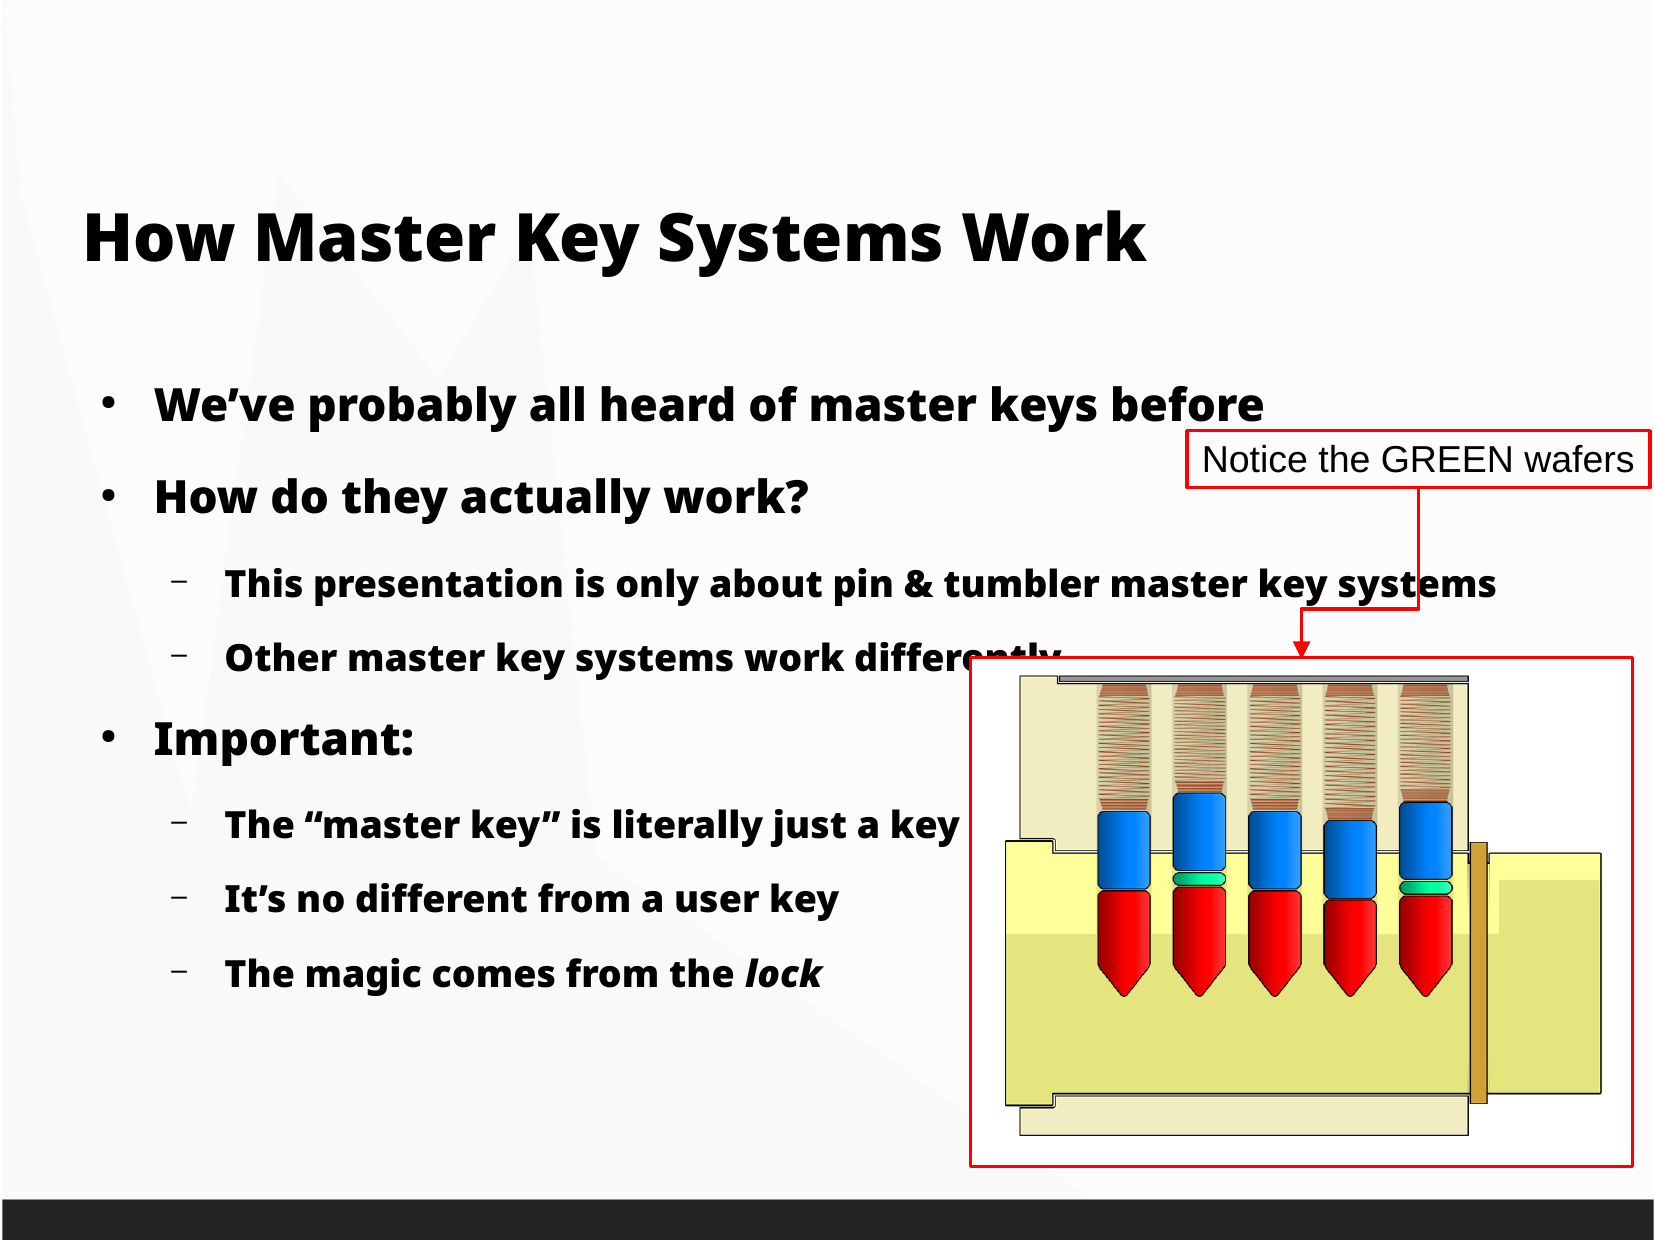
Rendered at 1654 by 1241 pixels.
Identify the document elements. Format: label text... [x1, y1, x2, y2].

picture [2, 0, 1654, 1241]
list We’ve probably all heard of master keys before How do they actually work? This presentation is only about pin & tumbler master key systems Other master key systems work differently Important: The “master key” is literally just a key It’s no different from a user key The magic comes from the lock [1303, 489, 1571, 656]
text_box Notice the GREEN wafers [1187, 430, 1651, 488]
title How Master Key Systems Work [82, 132, 1571, 340]
list We’ve probably all heard of master keys before How do they actually work? This presentation is only about pin & tumbler master key systems Other master key systems work differently Important: The “master key” is literally just a key It’s no different from a user key The magic comes from the lock [82, 372, 1571, 1093]
